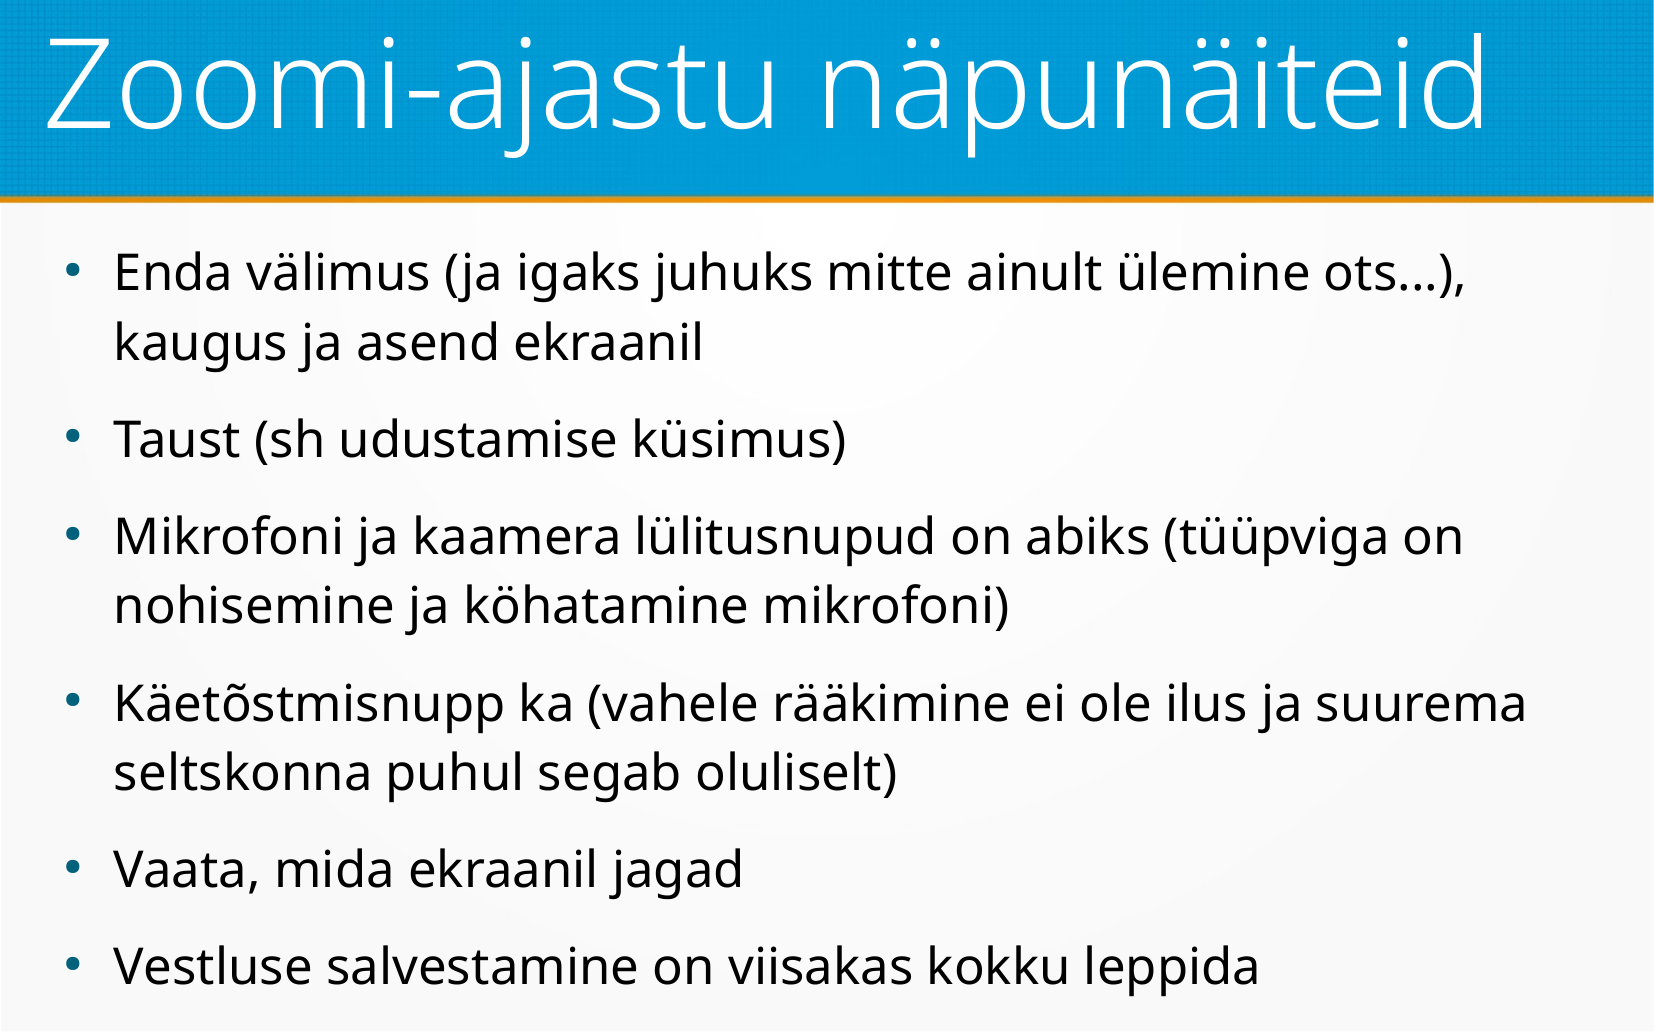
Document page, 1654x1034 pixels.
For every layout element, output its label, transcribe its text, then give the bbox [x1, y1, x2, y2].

list Enda välimus (ja igaks juhuks mitte ainult ülemine ots...), kaugus ja asend ekraanil Taust (sh udustamise küsimus) Mikrofoni ja kaamera lülitusnupud on abiks (tüüpviga on nohisemine ja köhatamine mikrofoni) Käetõstmisnupp ka (vahele rääkimine ei ole ilus ja suurema seltskonna puhul segab oluliselt) Vaata, mida ekraanil jagad Vestluse salvestamine on viisakas kokku leppida [47, 236, 1607, 1002]
picture [0, 195, 1654, 1034]
title Zoomi-ajastu näpunäiteid [43, 0, 1619, 166]
